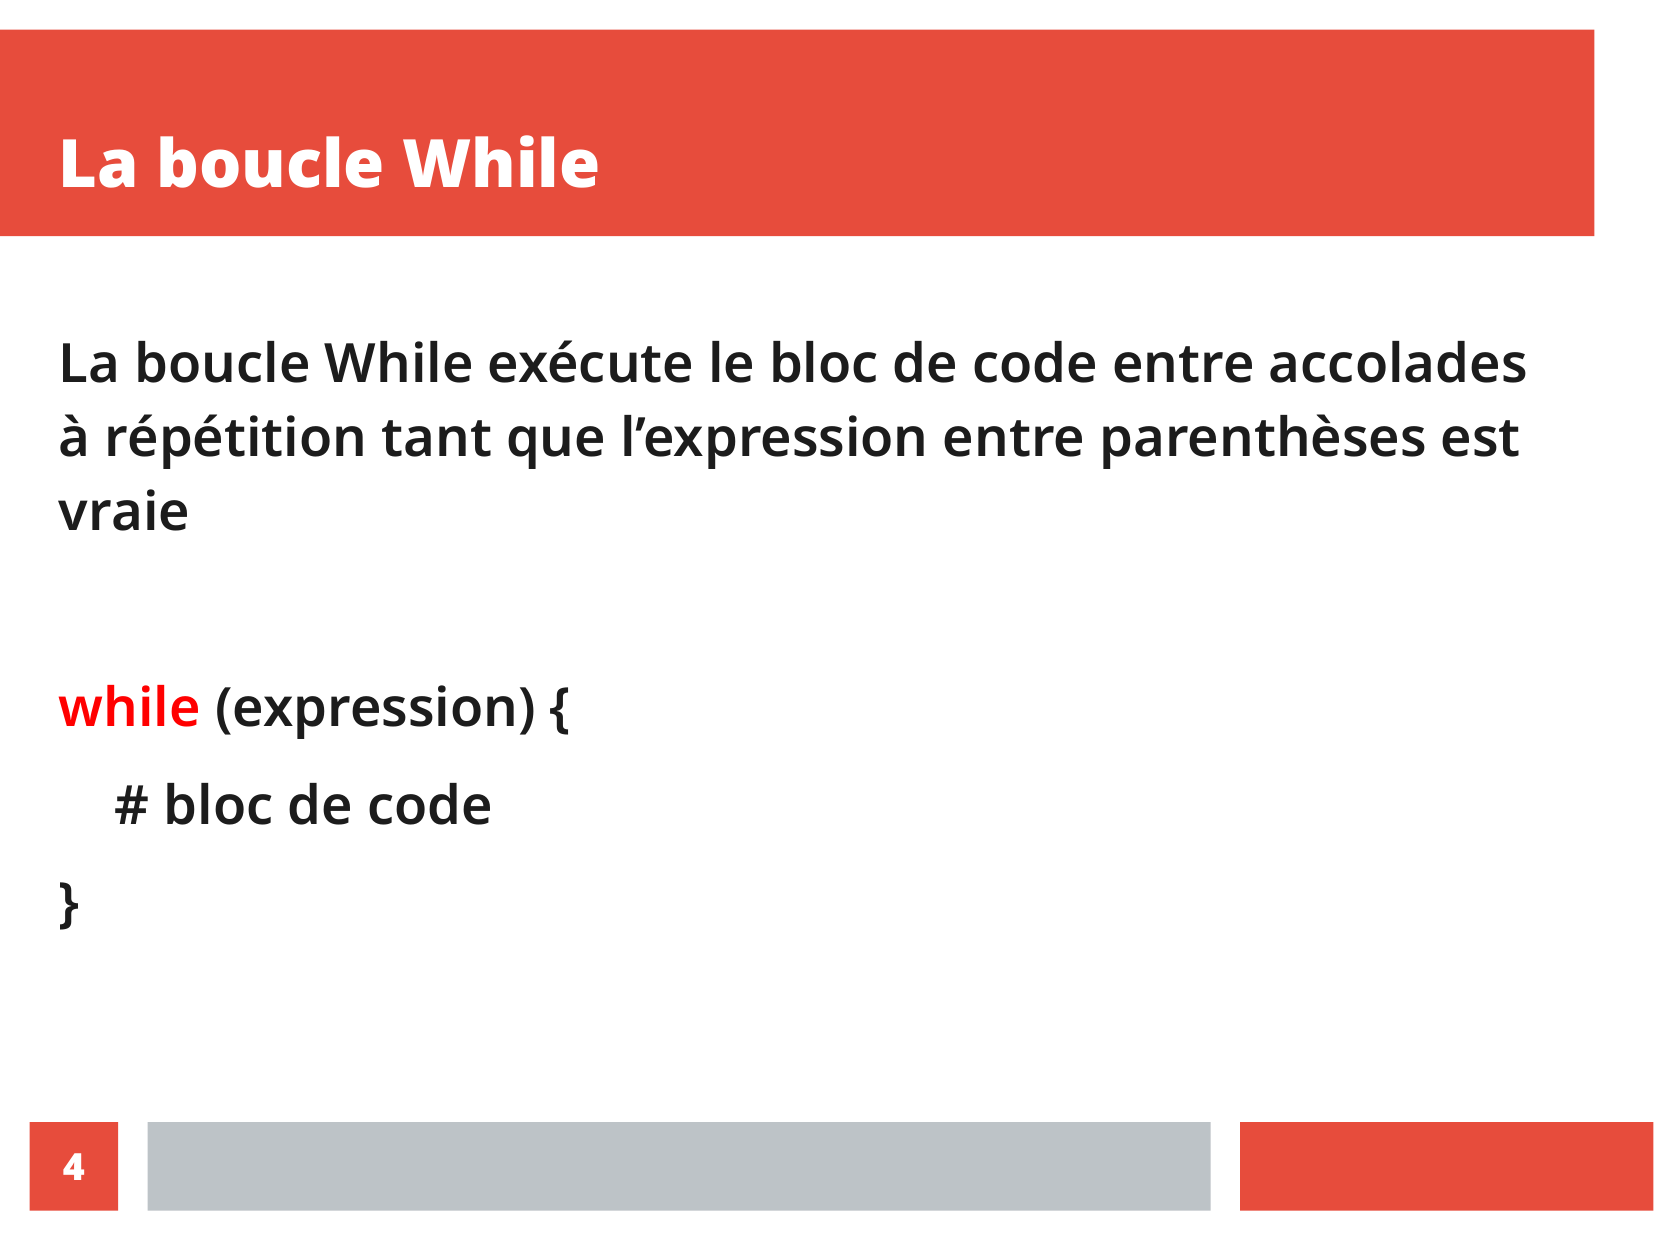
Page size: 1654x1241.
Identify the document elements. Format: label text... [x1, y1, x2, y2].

list La boucle While exécute le bloc de code entre accolades à répétition tant que l’expression entre parenthèses est vraie while (expression) { # bloc de code } [59, 324, 1565, 1093]
title La boucle While [59, 59, 1595, 207]
